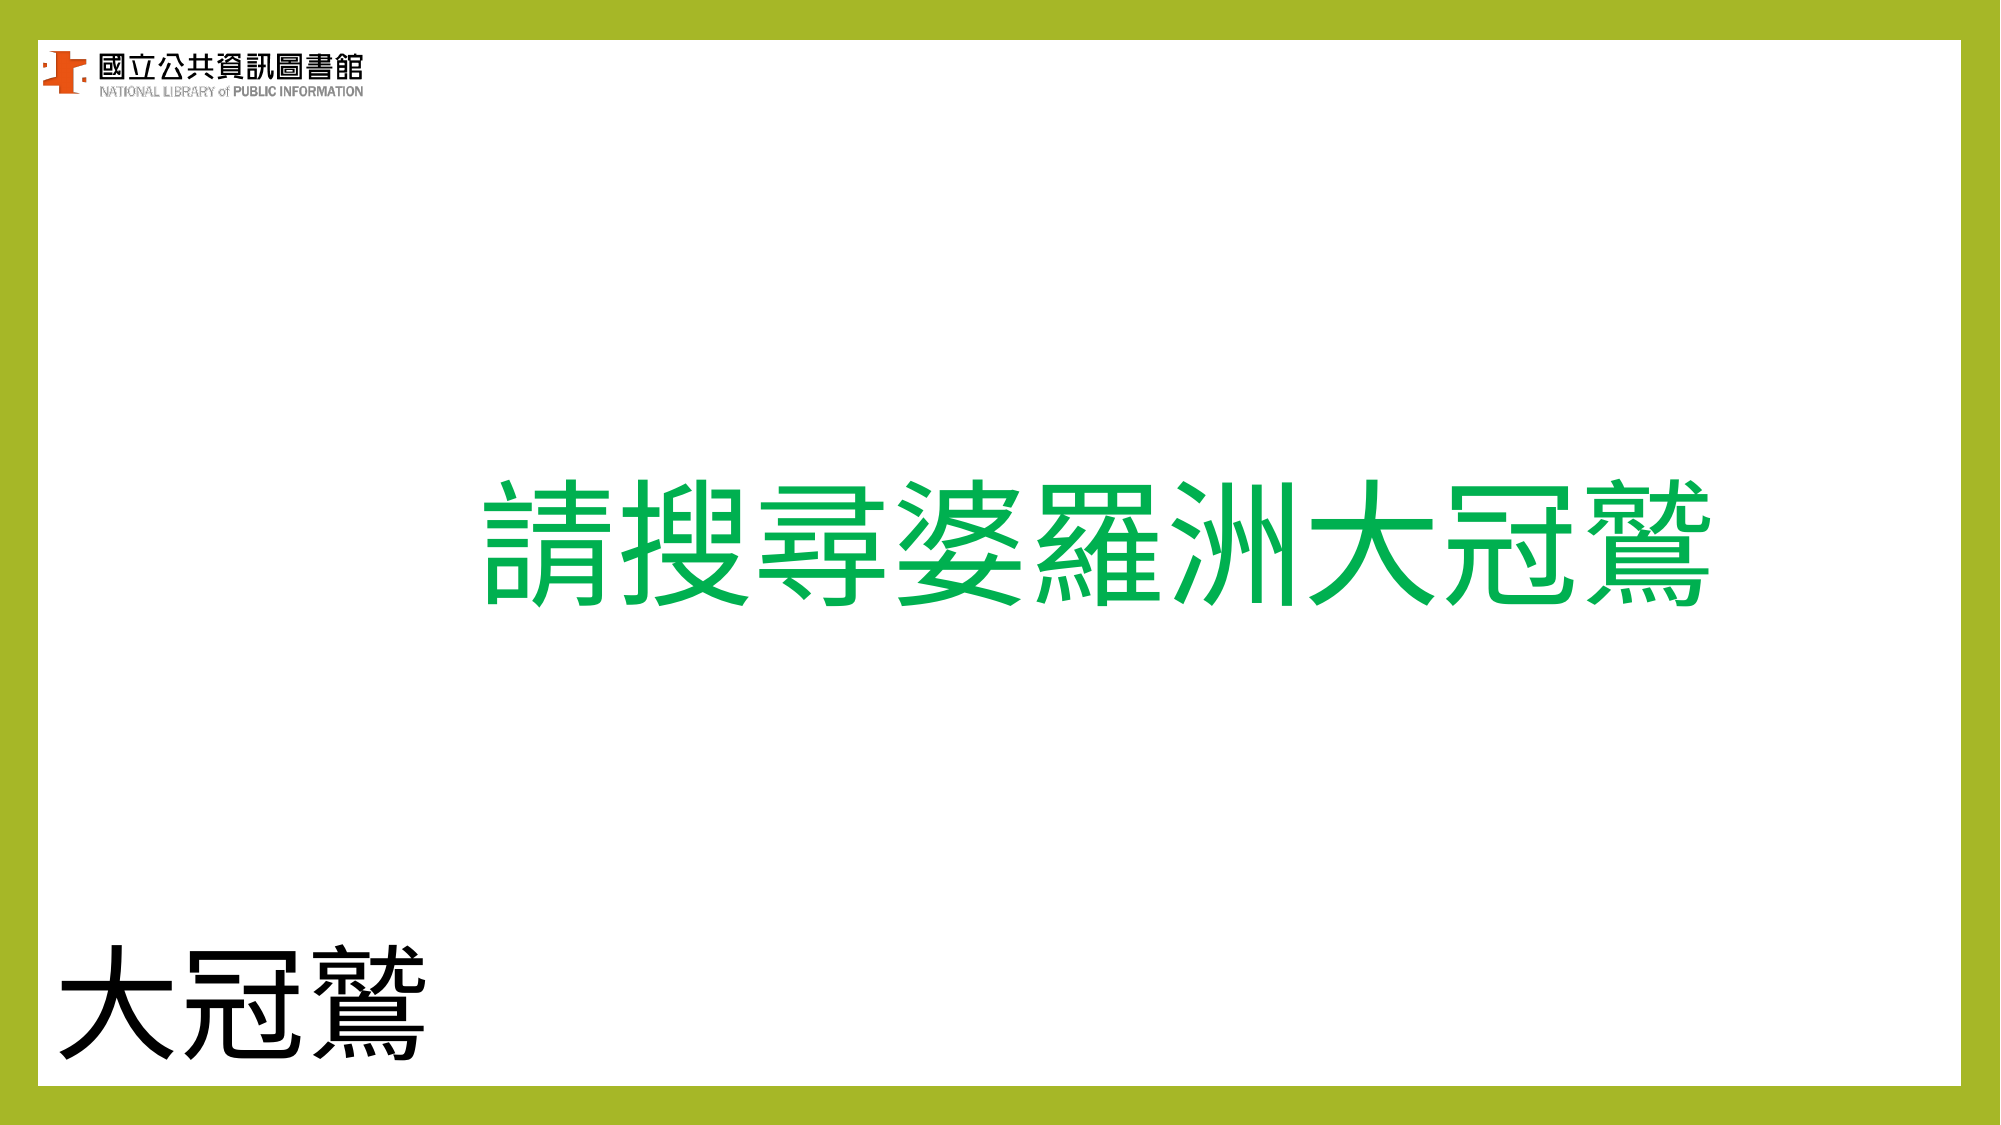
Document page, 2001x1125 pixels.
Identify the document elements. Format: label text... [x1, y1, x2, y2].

text_box 大冠鷲 [39, 917, 591, 1085]
text_box 請搜尋婆羅洲大冠鷲 [463, 450, 1744, 633]
